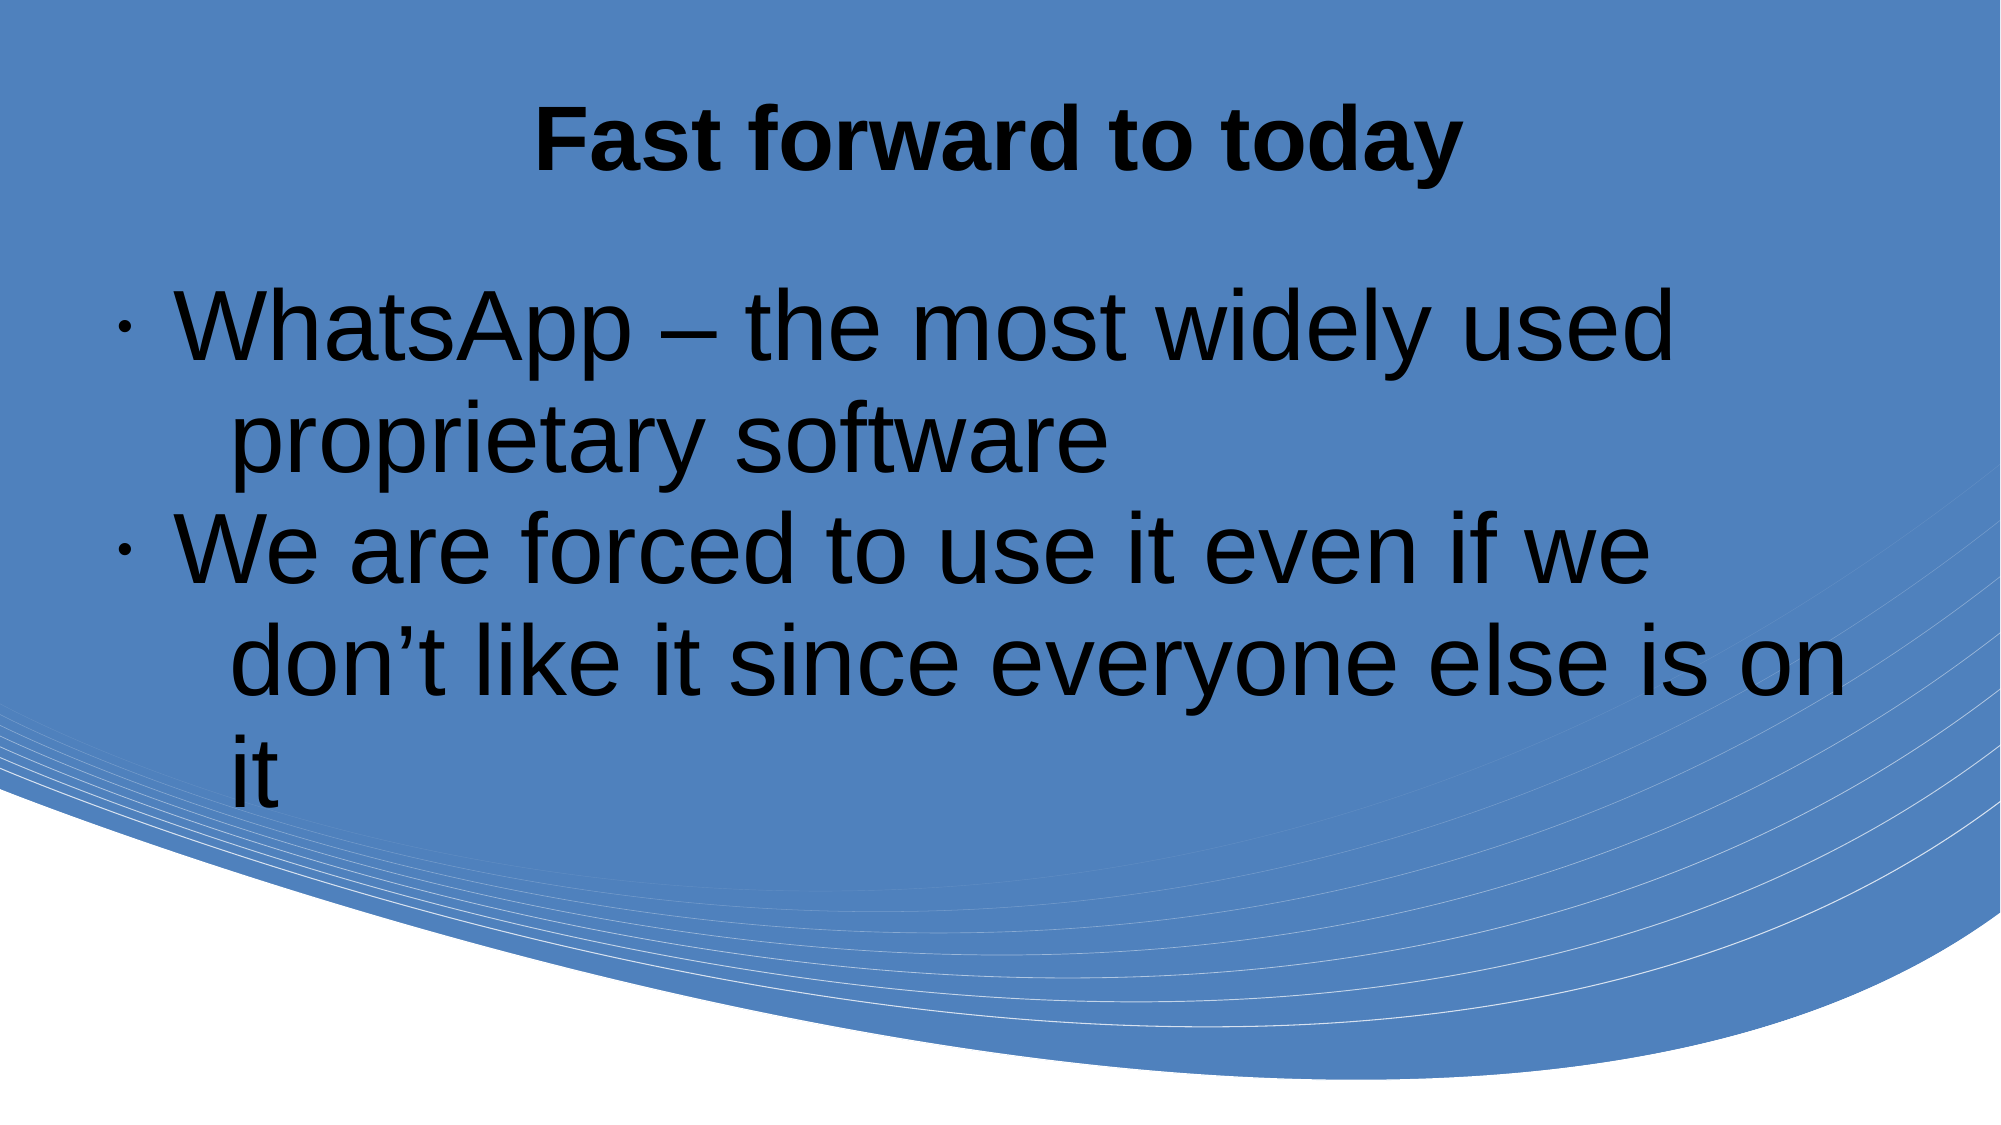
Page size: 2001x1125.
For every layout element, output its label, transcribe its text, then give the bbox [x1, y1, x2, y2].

list WhatsApp – the most widely used proprietary software We are forced to use it even if we don’t like it since everyone else is on it [99, 262, 1900, 1005]
title Fast forward to today [99, 45, 1900, 233]
